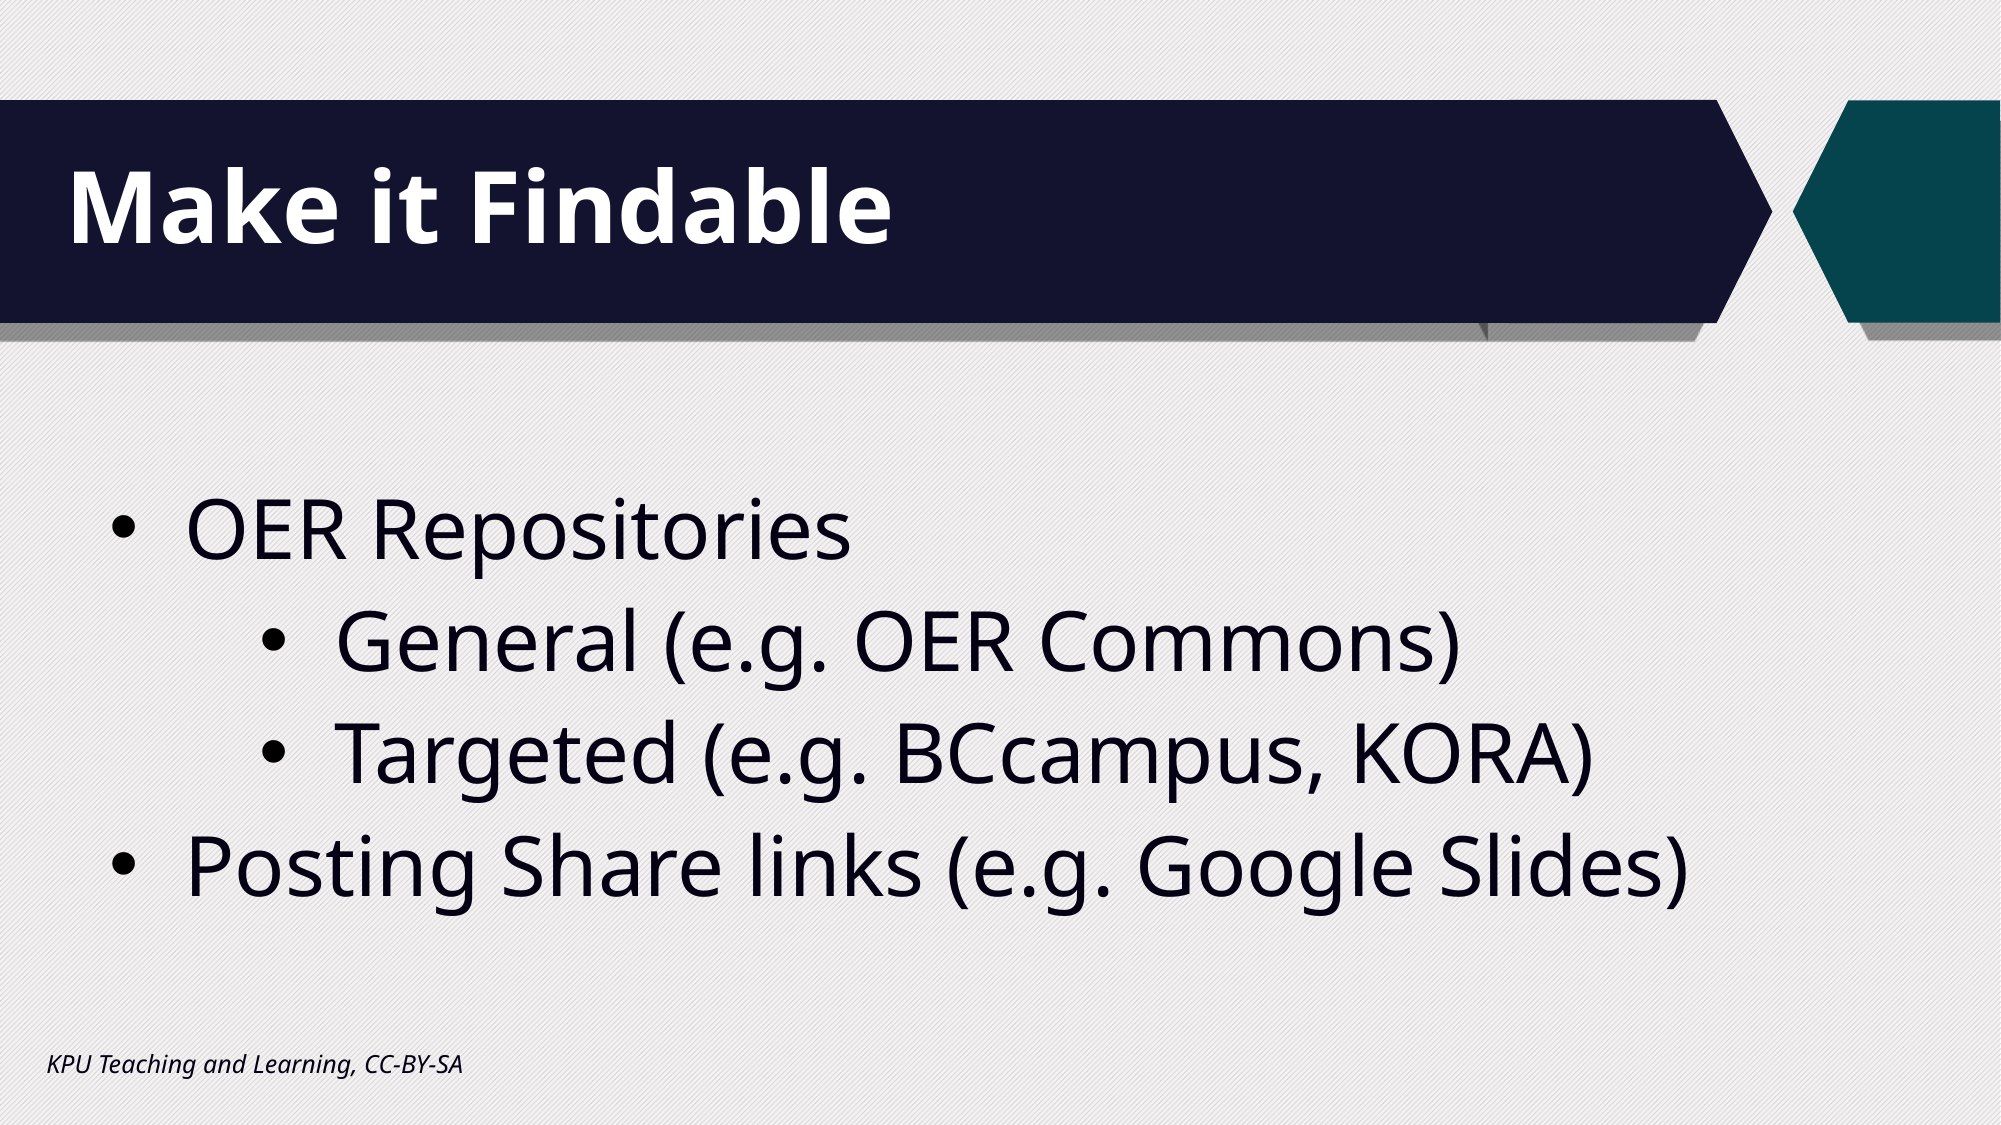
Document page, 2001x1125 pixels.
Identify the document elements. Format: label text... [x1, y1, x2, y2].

text_box KPU Teaching and Learning, CC-BY-SA [31, 1033, 1159, 1094]
list OER Repositories General (e.g. OER Commons) Targeted (e.g. BCcampus, KORA) Posting Share links (e.g. Google Slides) [94, 388, 1906, 1000]
title Make it Findable [50, 122, 1689, 300]
